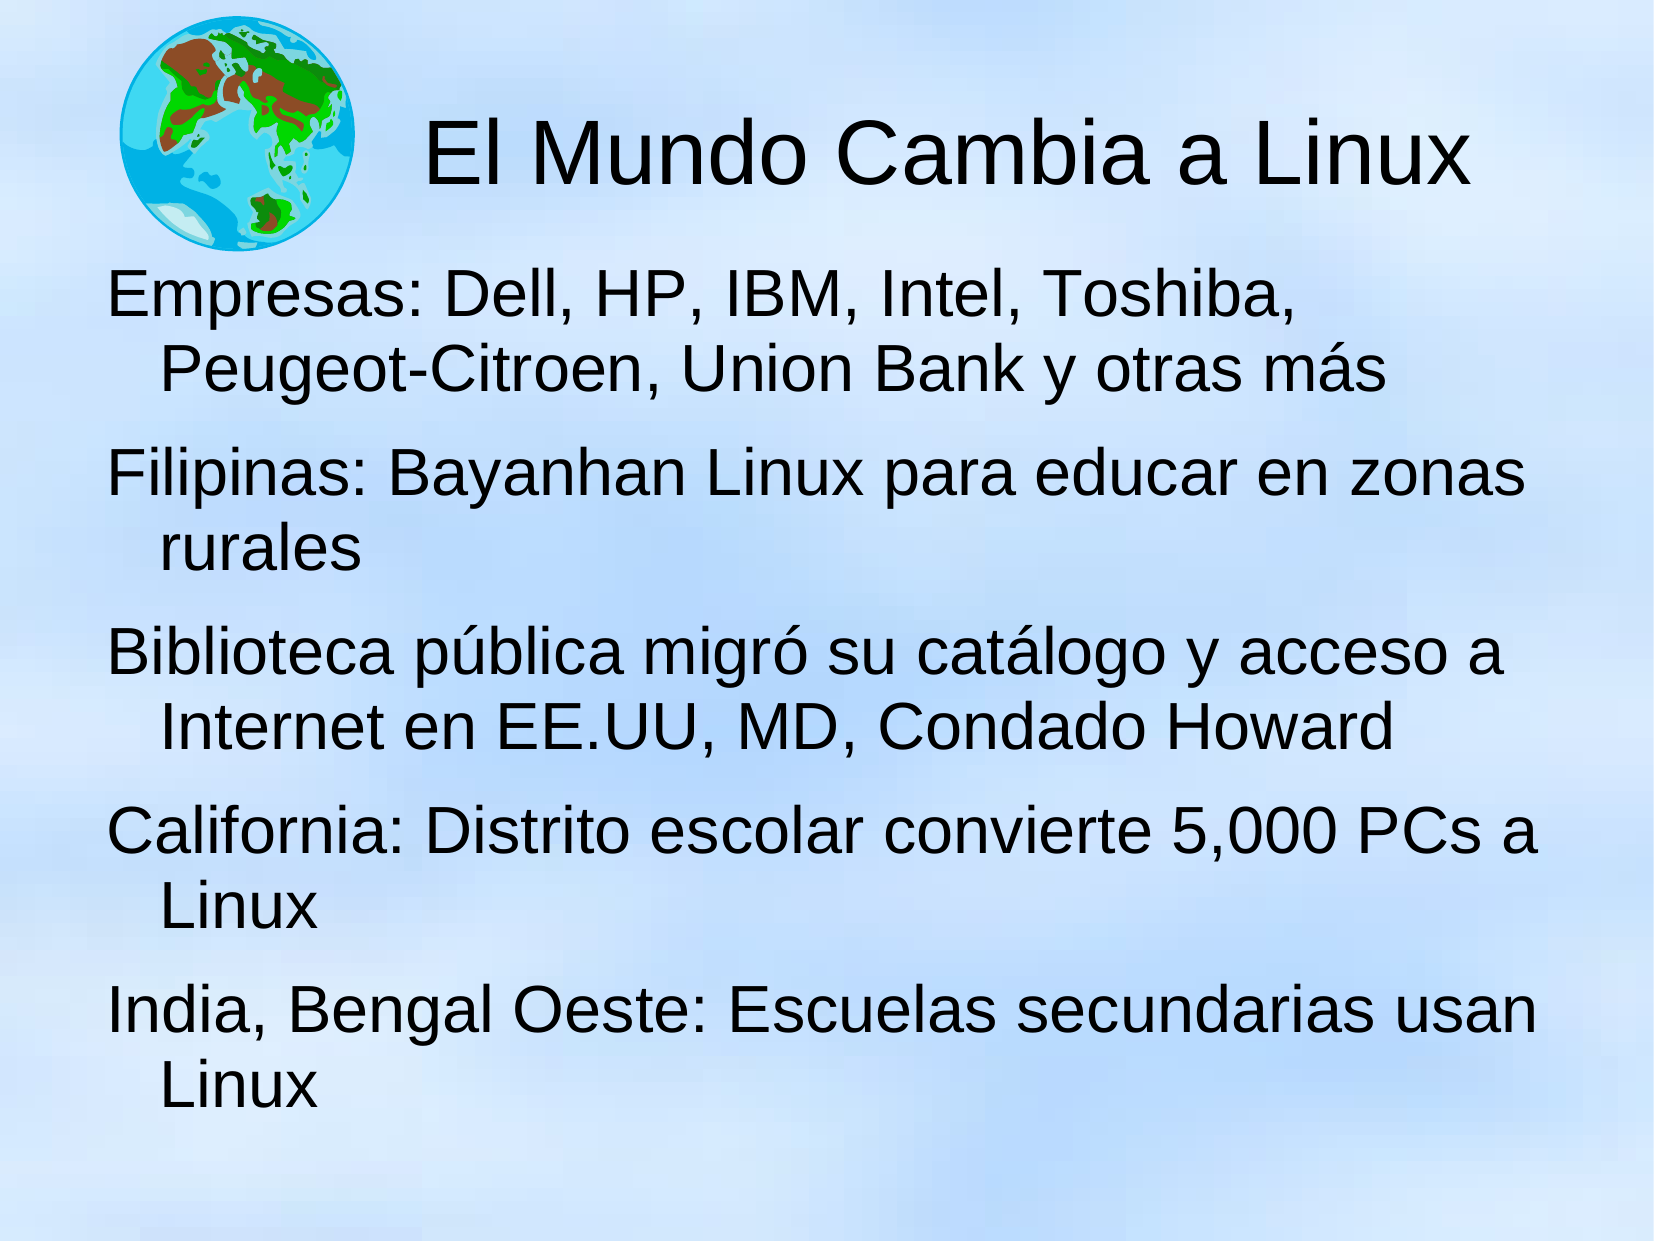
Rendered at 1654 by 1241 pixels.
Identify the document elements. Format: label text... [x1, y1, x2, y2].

list Empresas: Dell, HP, IBM, Intel, Toshiba, Peugeot-Citroen, Union Bank y otras más Filipinas: Bayanhan Linux para educar en zonas rurales Biblioteca pública migró su catálogo y acceso a Internet en EE.UU, MD, Condado Howard California: Distrito escolar convierte 5,000 PCs a Linux India, Bengal Oeste: Escuelas secundarias usan Linux [88, 256, 1577, 1123]
title El Mundo Cambia a Linux [324, 49, 1571, 256]
picture [0, 0, 1654, 1241]
